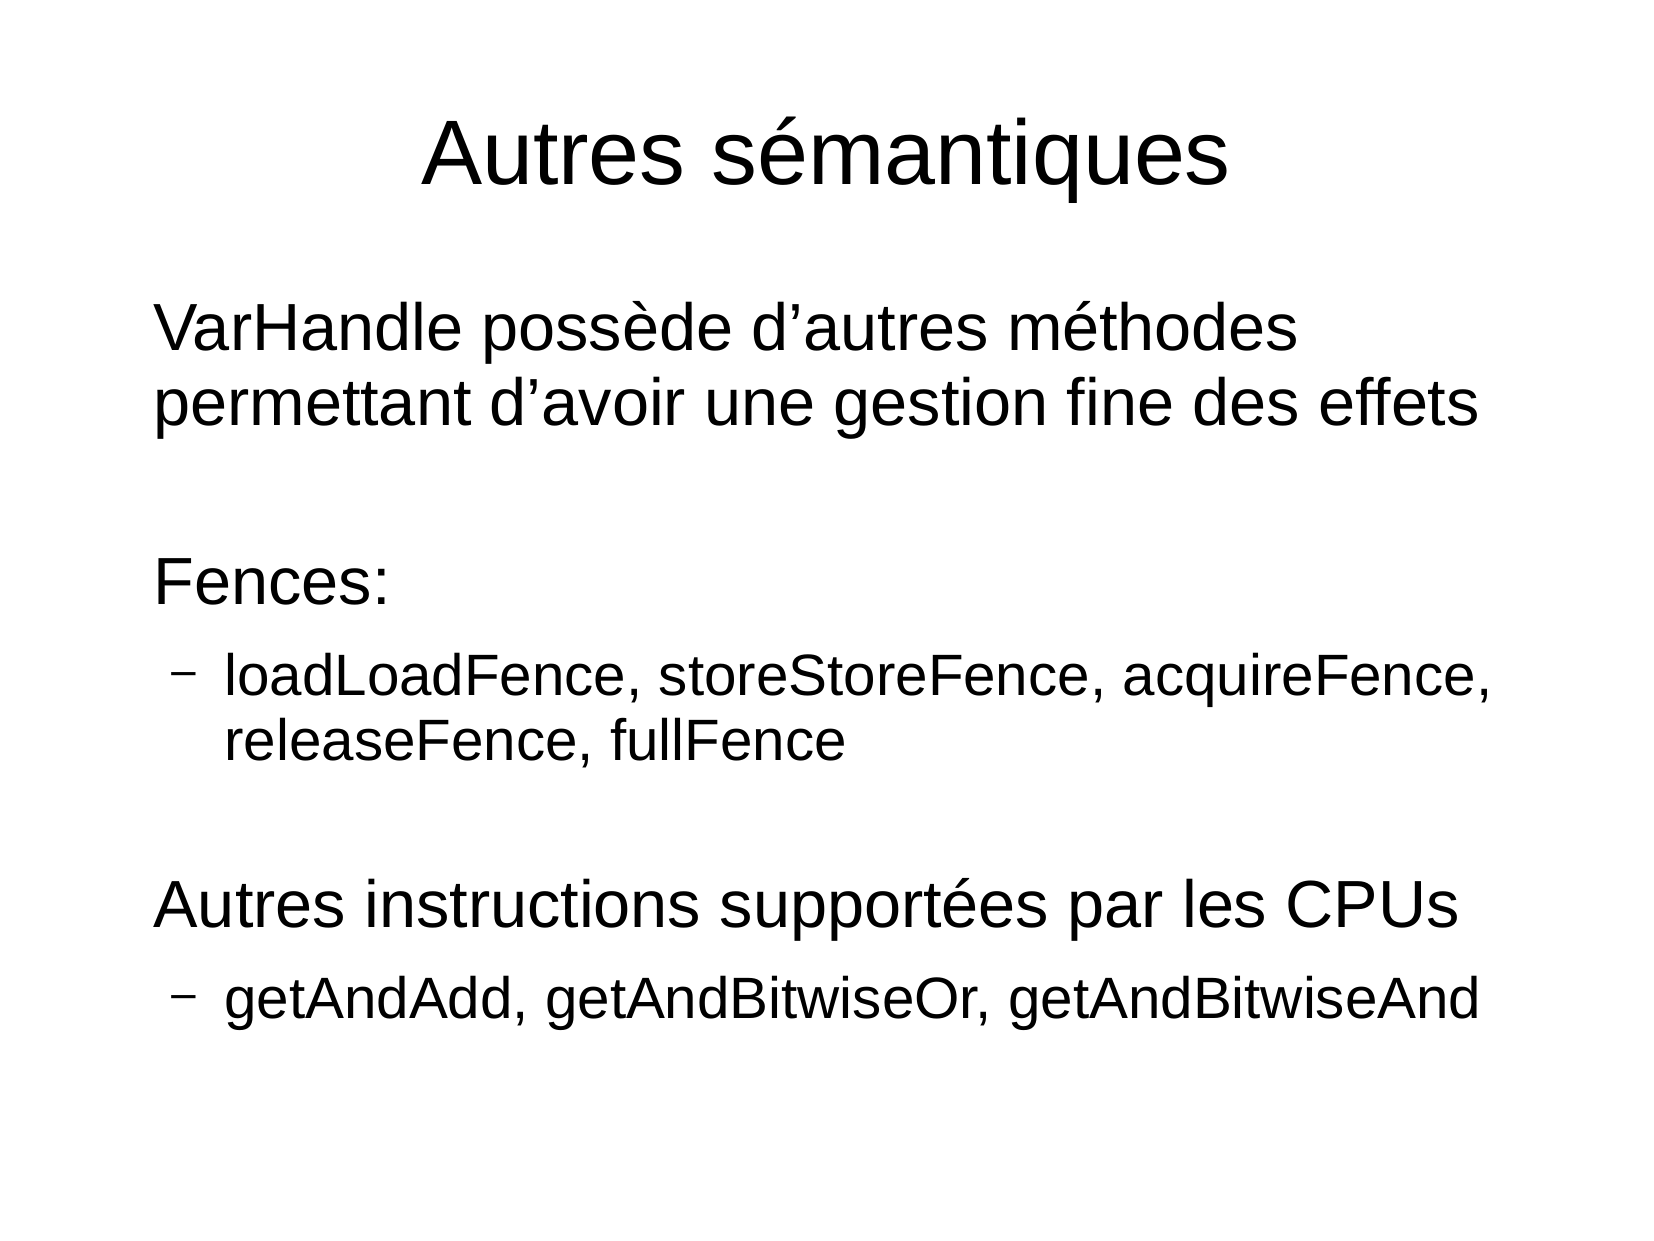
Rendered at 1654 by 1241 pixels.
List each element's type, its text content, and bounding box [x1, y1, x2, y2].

title Autres sémantiques [82, 49, 1571, 257]
list VarHandle possède d’autres méthodes permettant d’avoir une gestion fine des effets Fences: loadLoadFence, storeStoreFence, acquireFence, releaseFence, fullFence Autres instructions supportées par les CPUs getAndAdd, getAndBitwiseOr, getAndBitwiseAnd [82, 290, 1571, 1156]
